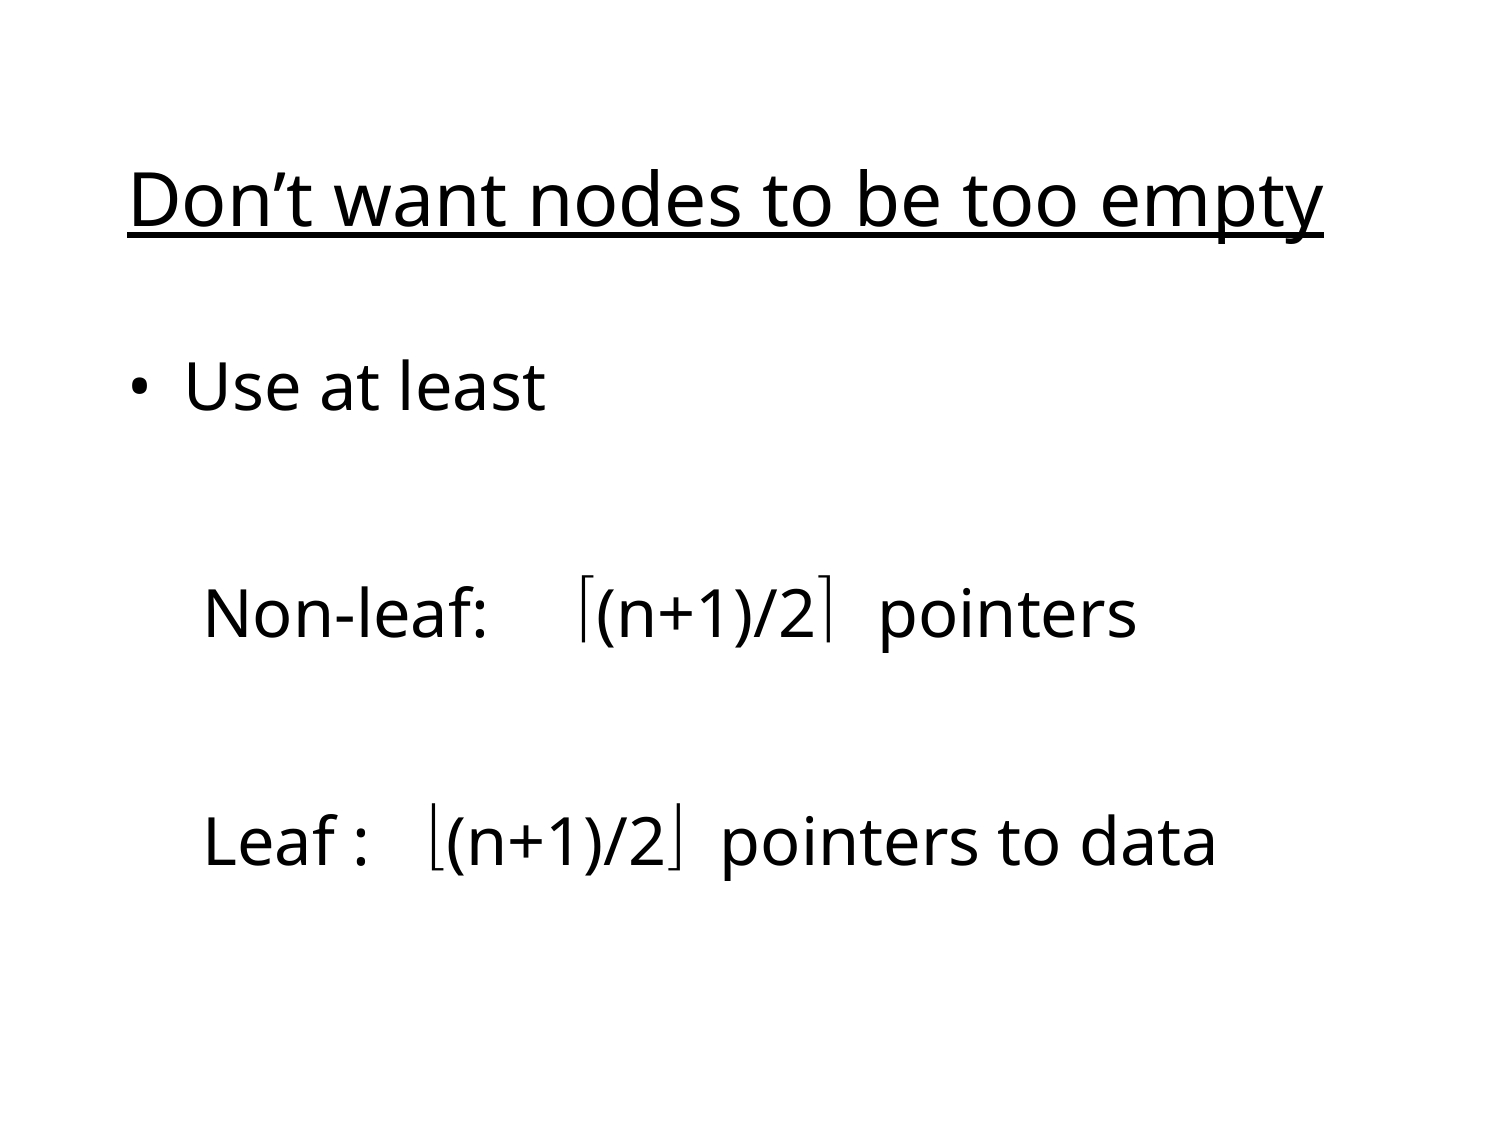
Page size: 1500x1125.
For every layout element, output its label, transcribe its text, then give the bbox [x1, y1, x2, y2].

list Use at least Non-leaf: (n+1)/2 pointers Leaf : (n+1)/2 pointers to data [112, 324, 1388, 1000]
title Don’t want nodes to be too empty [112, 95, 1388, 293]
